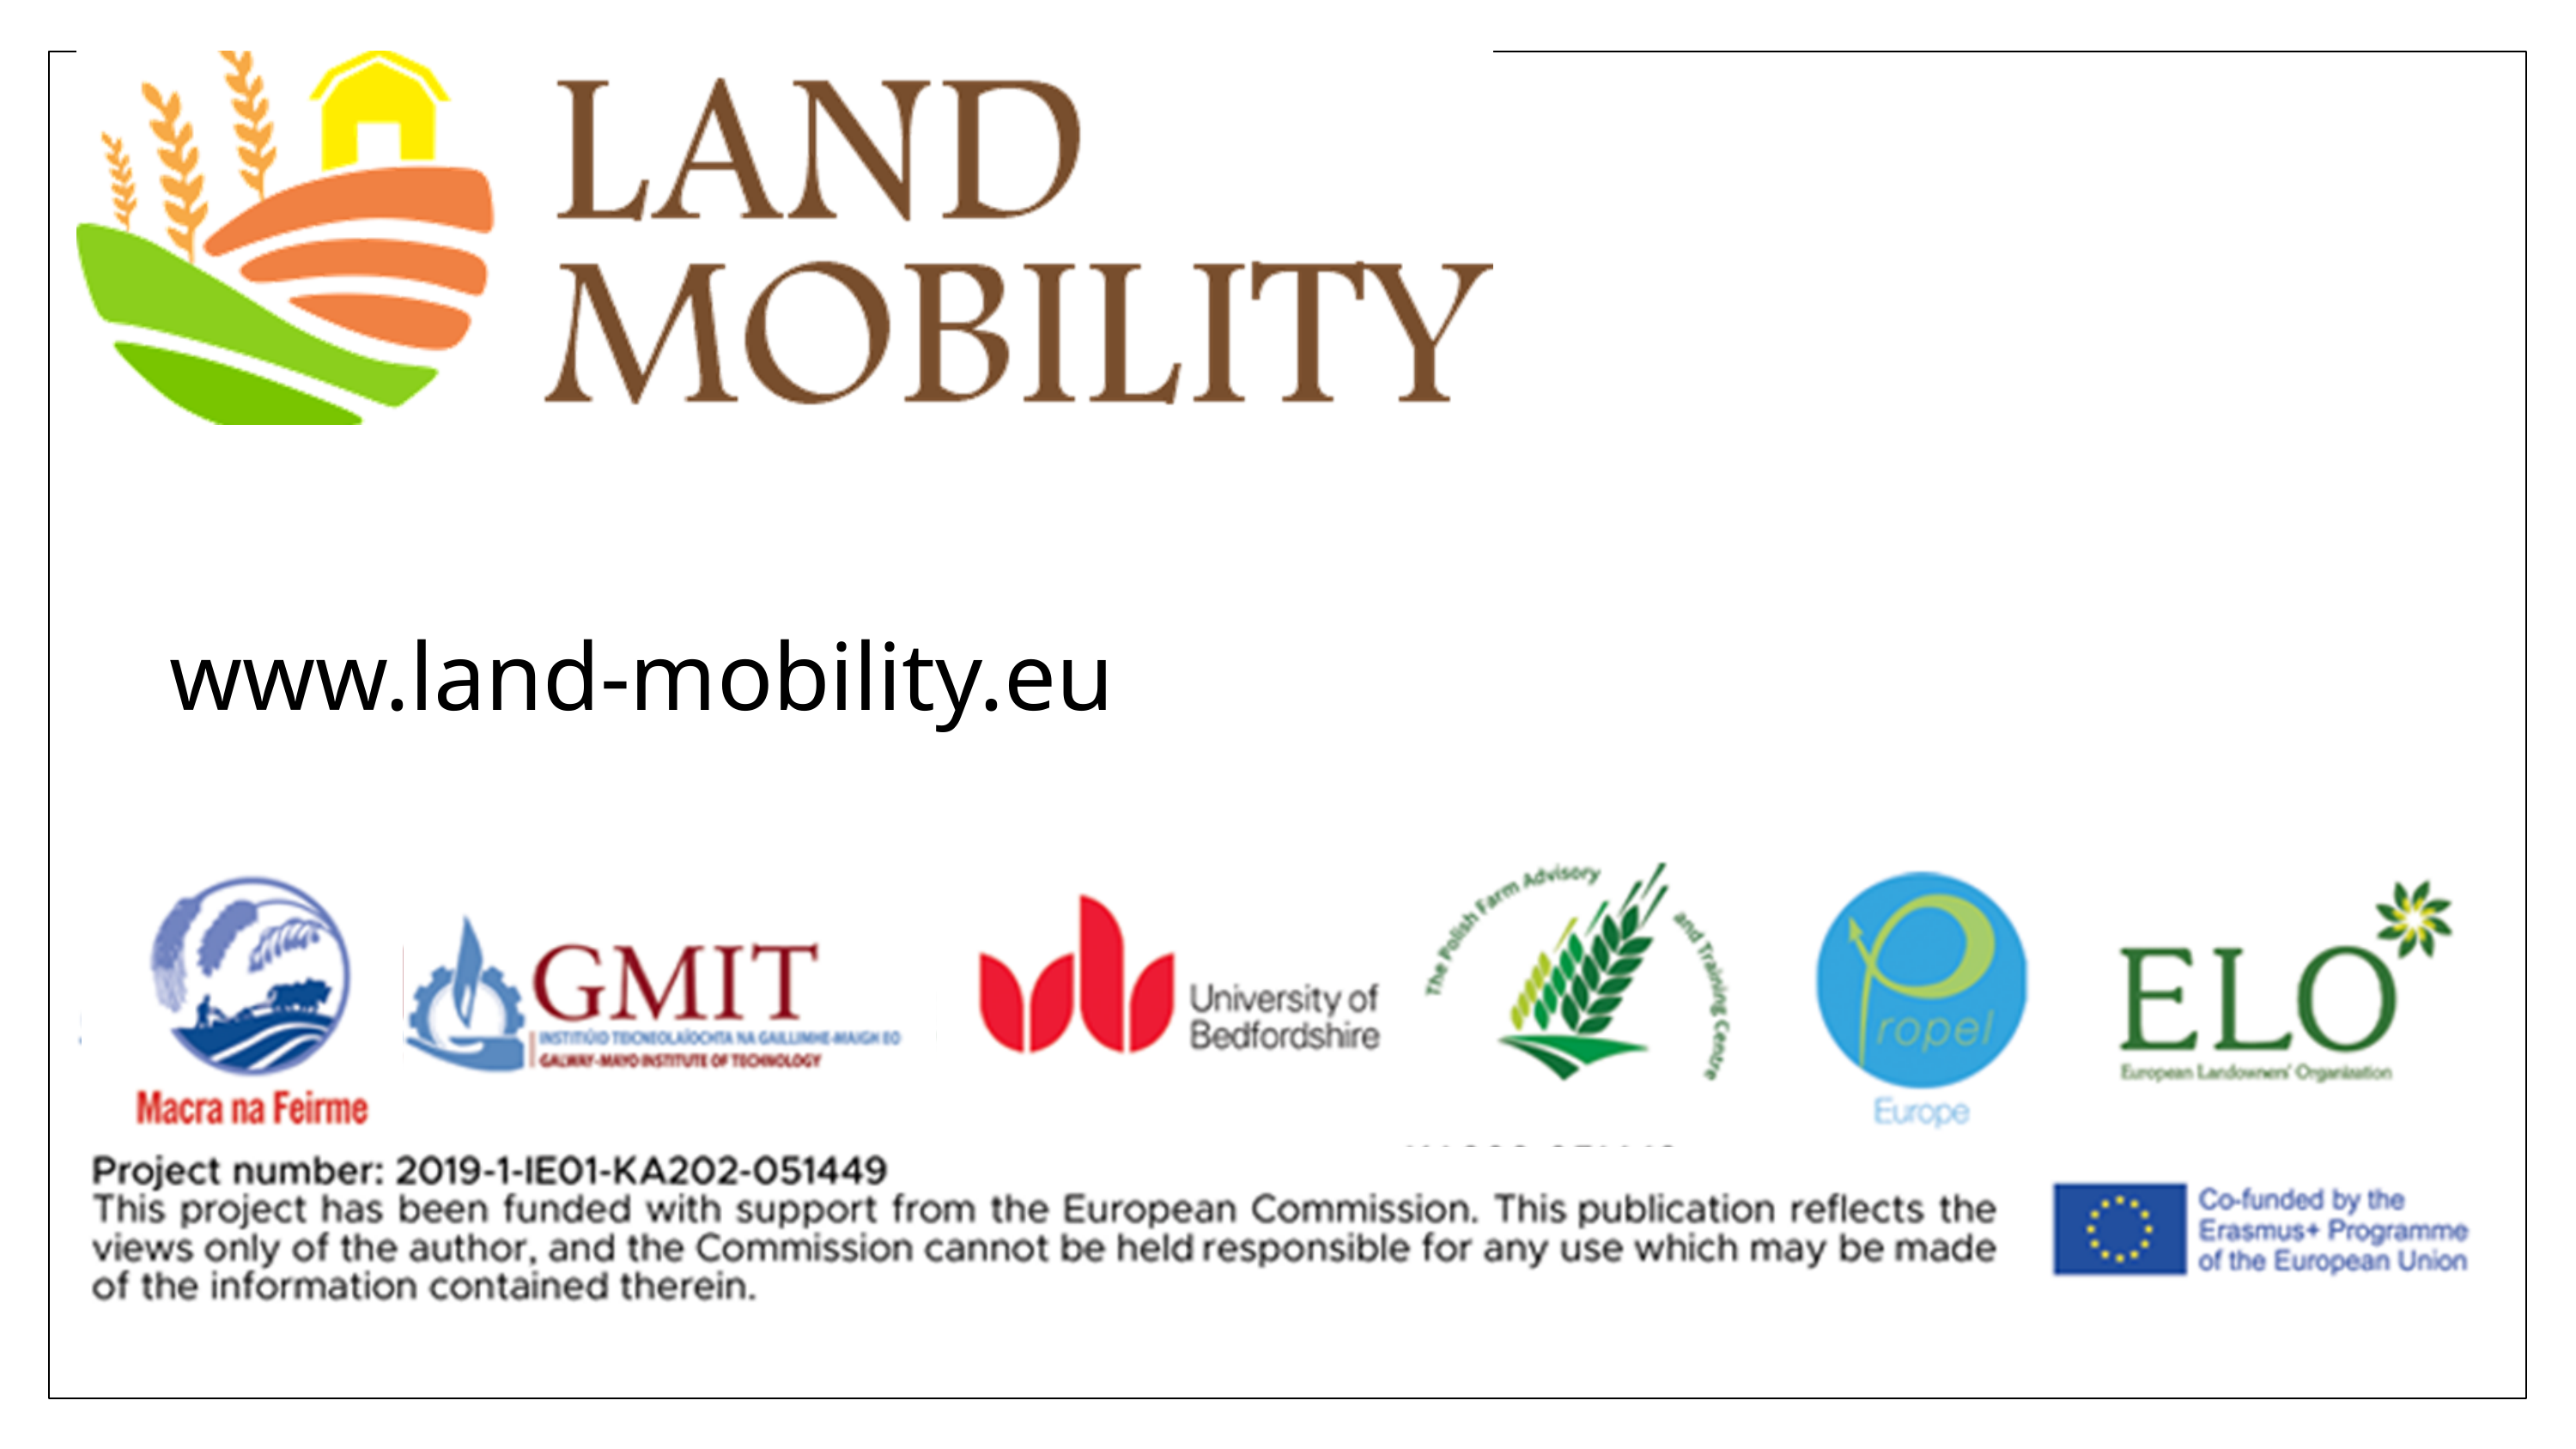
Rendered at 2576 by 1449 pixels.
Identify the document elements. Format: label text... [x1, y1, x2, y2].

picture [76, 51, 1493, 425]
text_box www.land-mobility.eu [144, 598, 1140, 729]
picture [76, 850, 2500, 1312]
